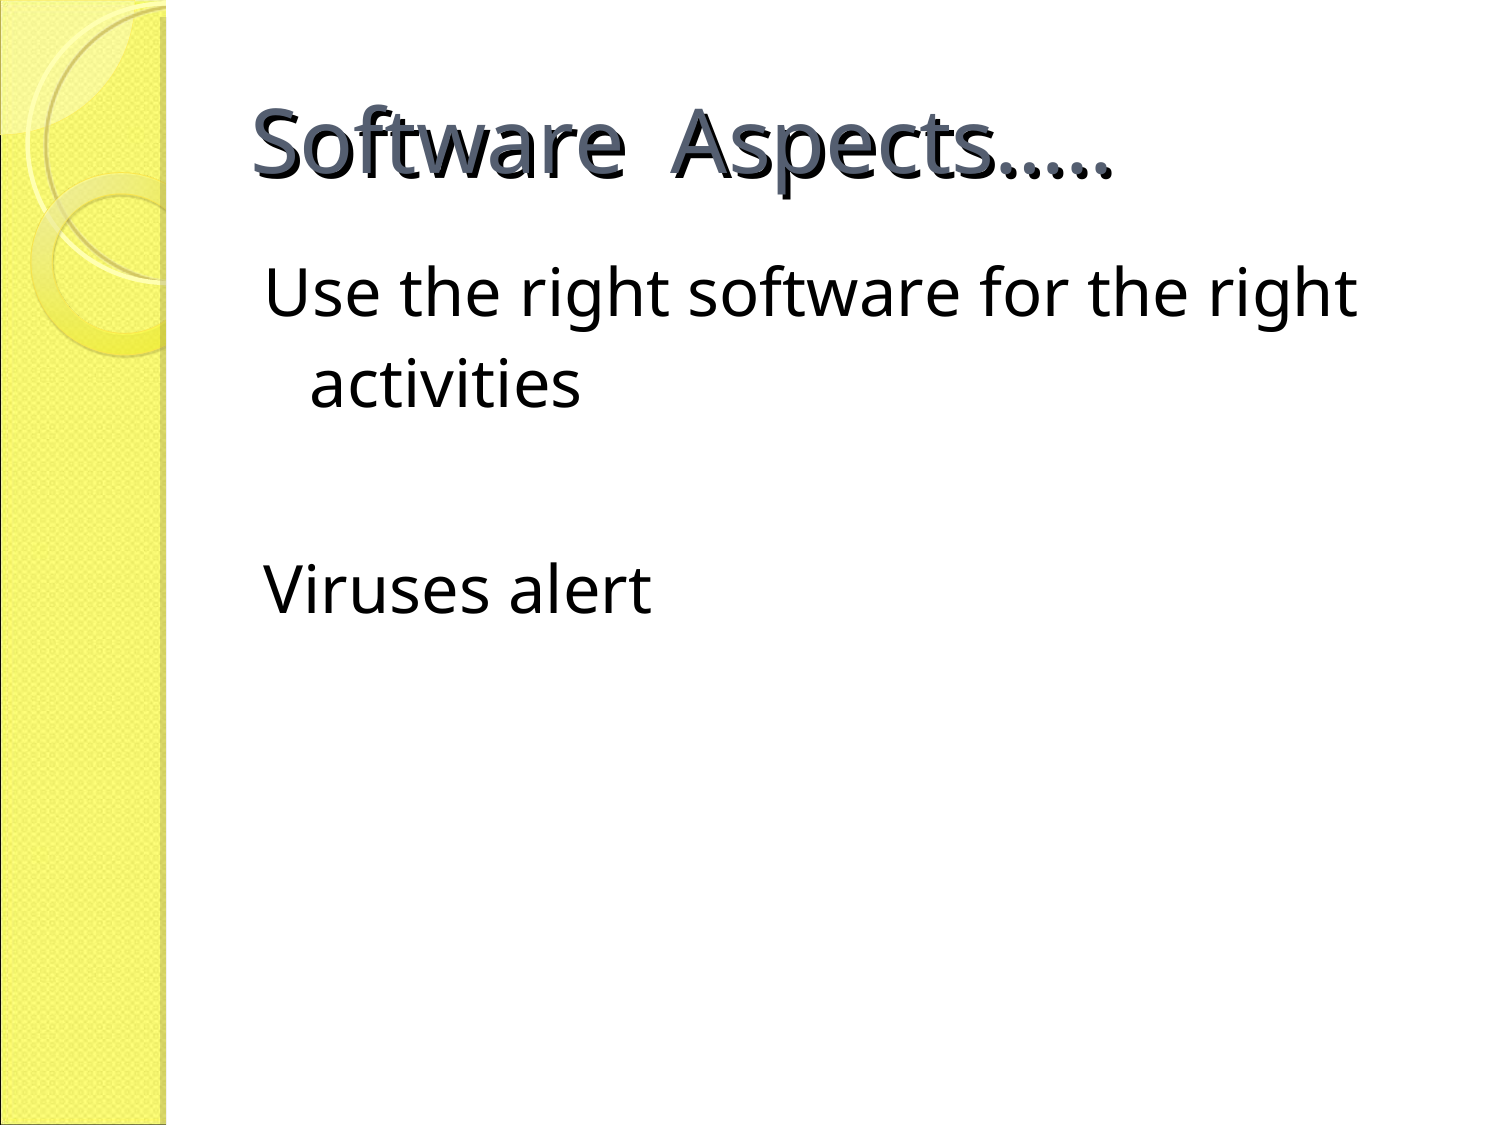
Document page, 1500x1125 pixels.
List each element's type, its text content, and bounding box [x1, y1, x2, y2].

picture [0, 11, 166, 1125]
list Use the right software for the right activities Viruses alert [235, 237, 1466, 1026]
title Software Aspects….. [235, 45, 1466, 233]
picture [136, 0, 166, 4]
